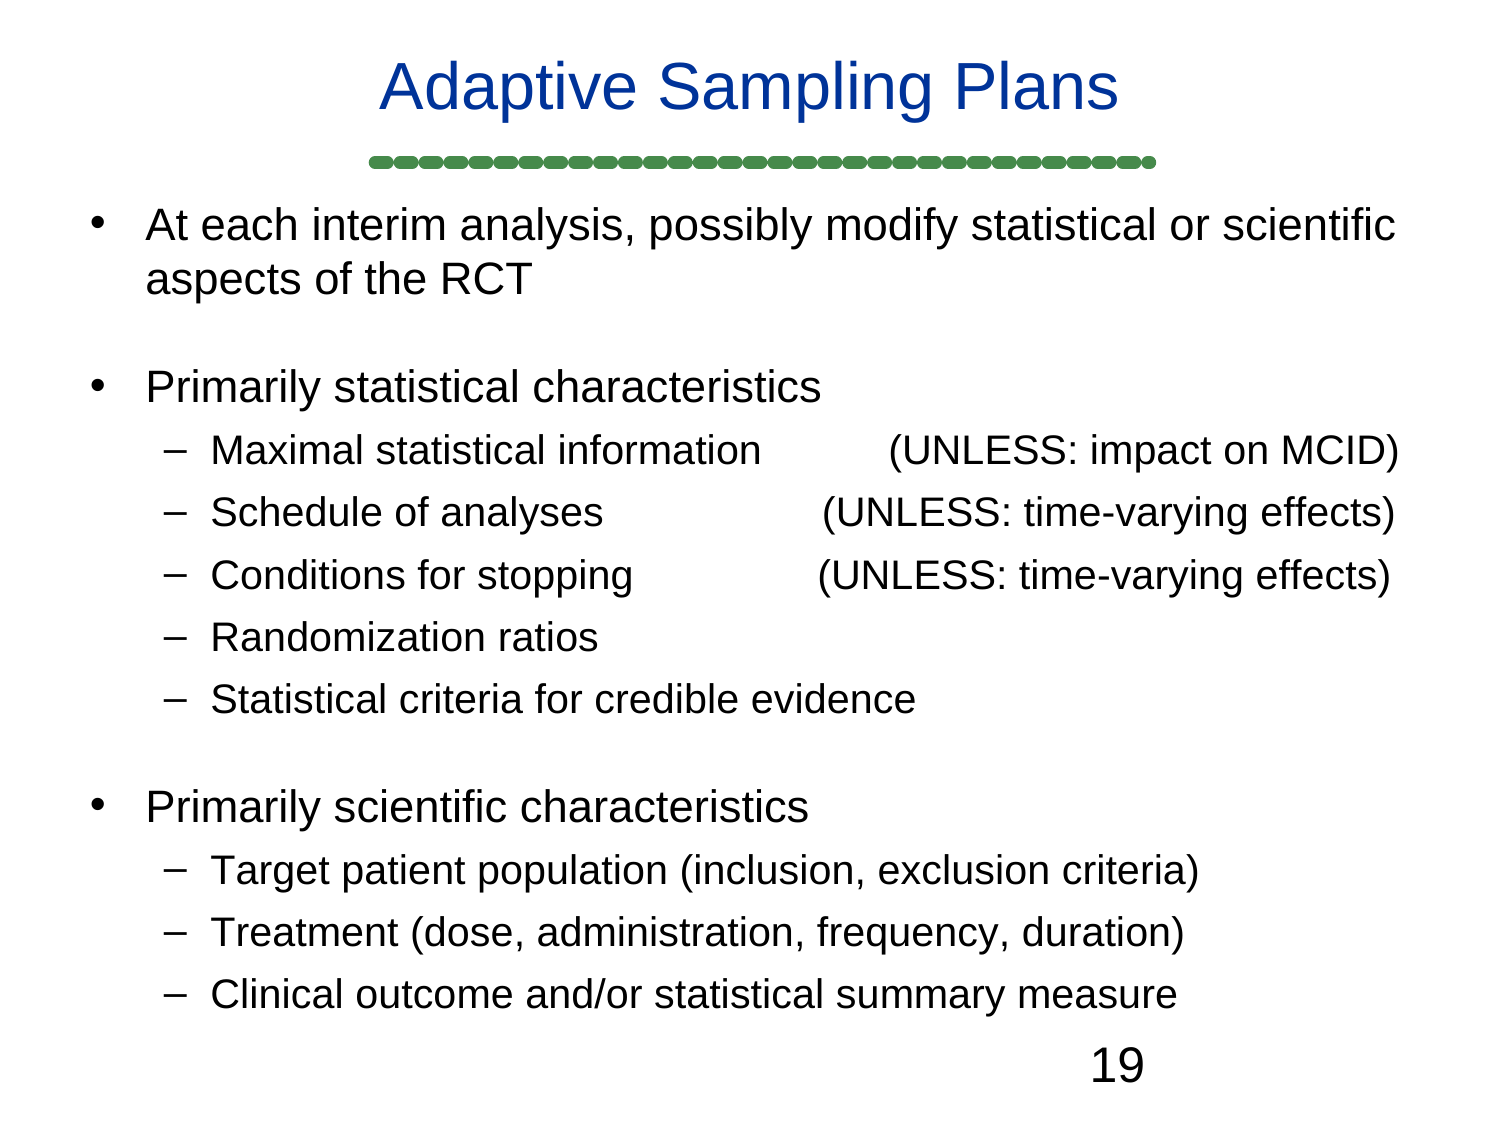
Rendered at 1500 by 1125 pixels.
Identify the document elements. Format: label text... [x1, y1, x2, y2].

list At each interim analysis, possibly modify statistical or scientific aspects of the RCT Primarily statistical characteristics Maximal statistical information (UNLESS: impact on MCID) Schedule of analyses (UNLESS: time-varying effects) Conditions for stopping (UNLESS: time-varying effects) Randomization ratios Statistical criteria for credible evidence Primarily scientific characteristics Target patient population (inclusion, exclusion criteria) Treatment (dose, administration, frequency, duration) Clinical outcome and/or statistical summary measure [75, 187, 1426, 1050]
title Adaptive Sampling Plans [37, 24, 1463, 141]
